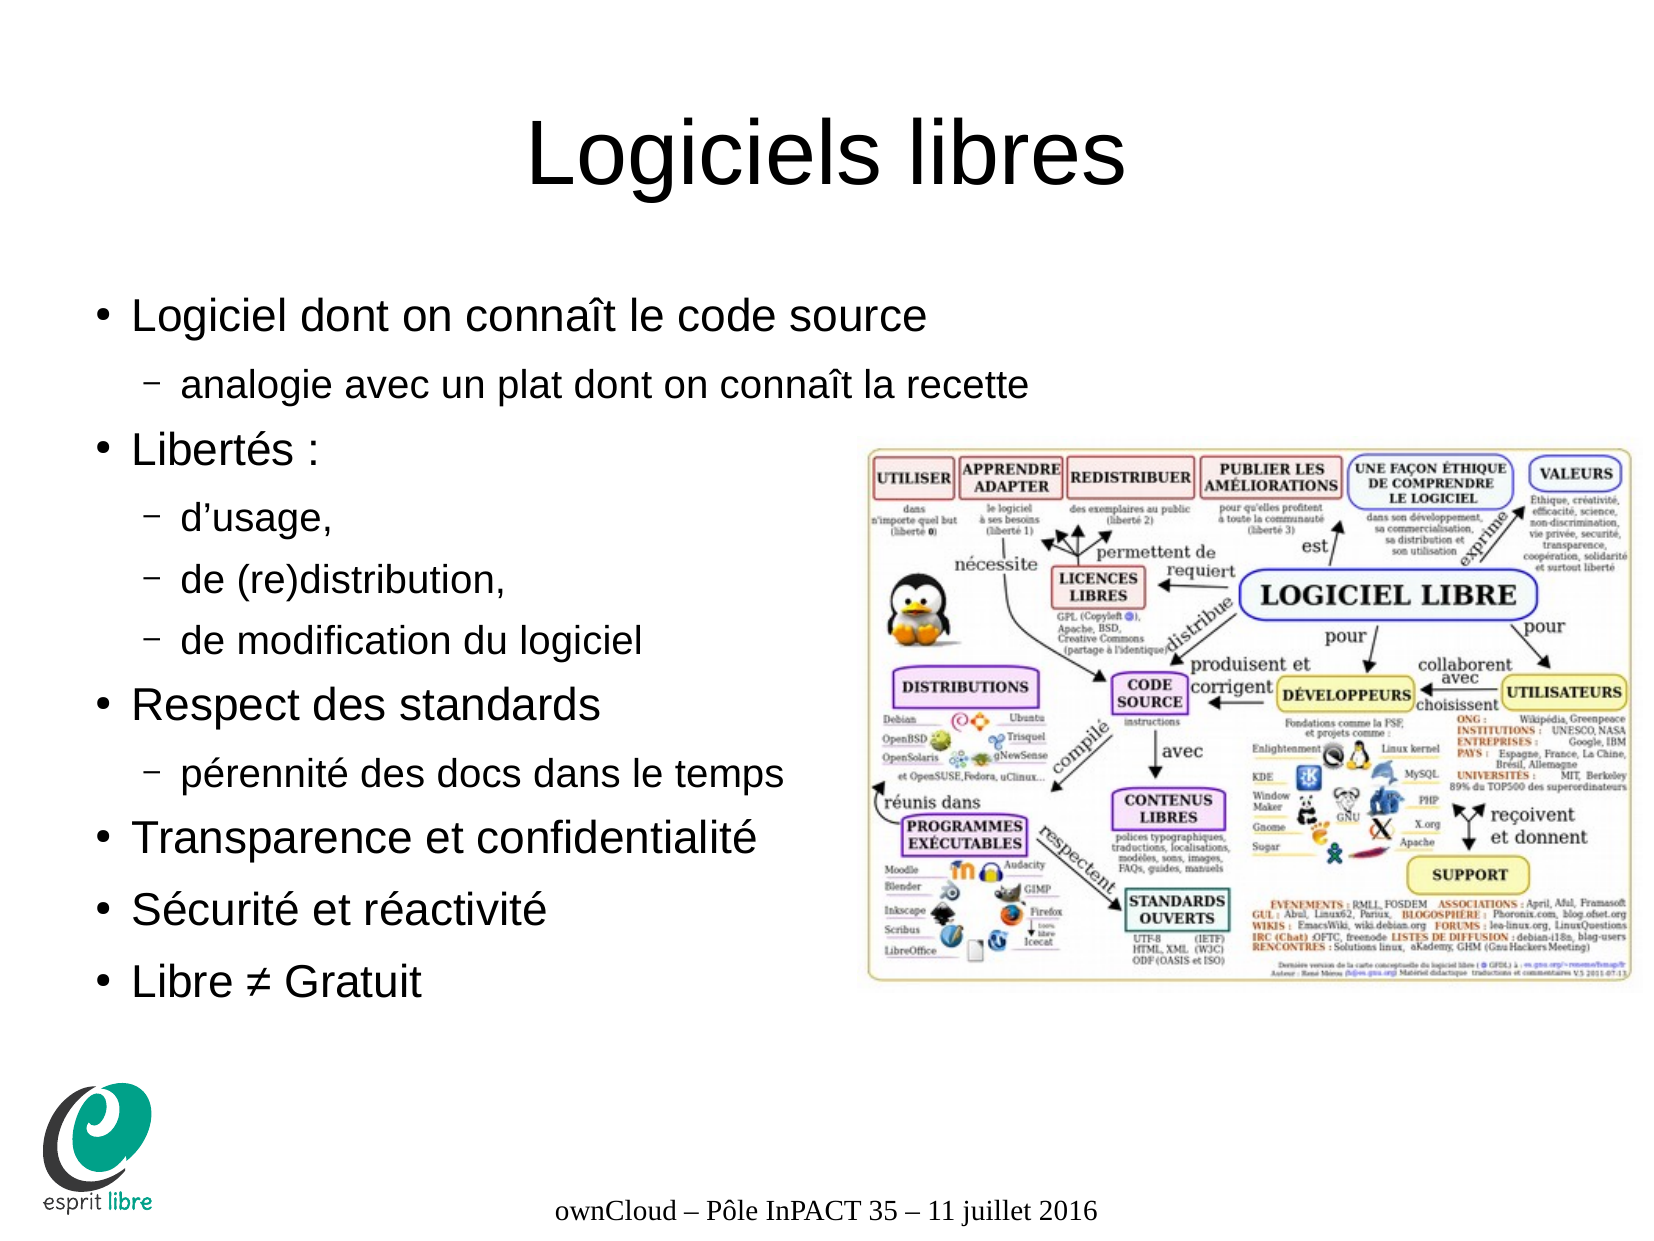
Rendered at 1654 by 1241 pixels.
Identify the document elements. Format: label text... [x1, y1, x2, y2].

picture [857, 436, 1643, 993]
title Logiciels libres [82, 49, 1571, 257]
list Logiciel dont on connaît le code source analogie avec un plat dont on connaît la recette Libertés : d’usage, de (re)distribution, de modification du logiciel Respect des standards pérennité des docs dans le temps Transparence et confidentialité Sécurité et réactivité Libre ≠ Gratuit [82, 290, 1571, 1010]
